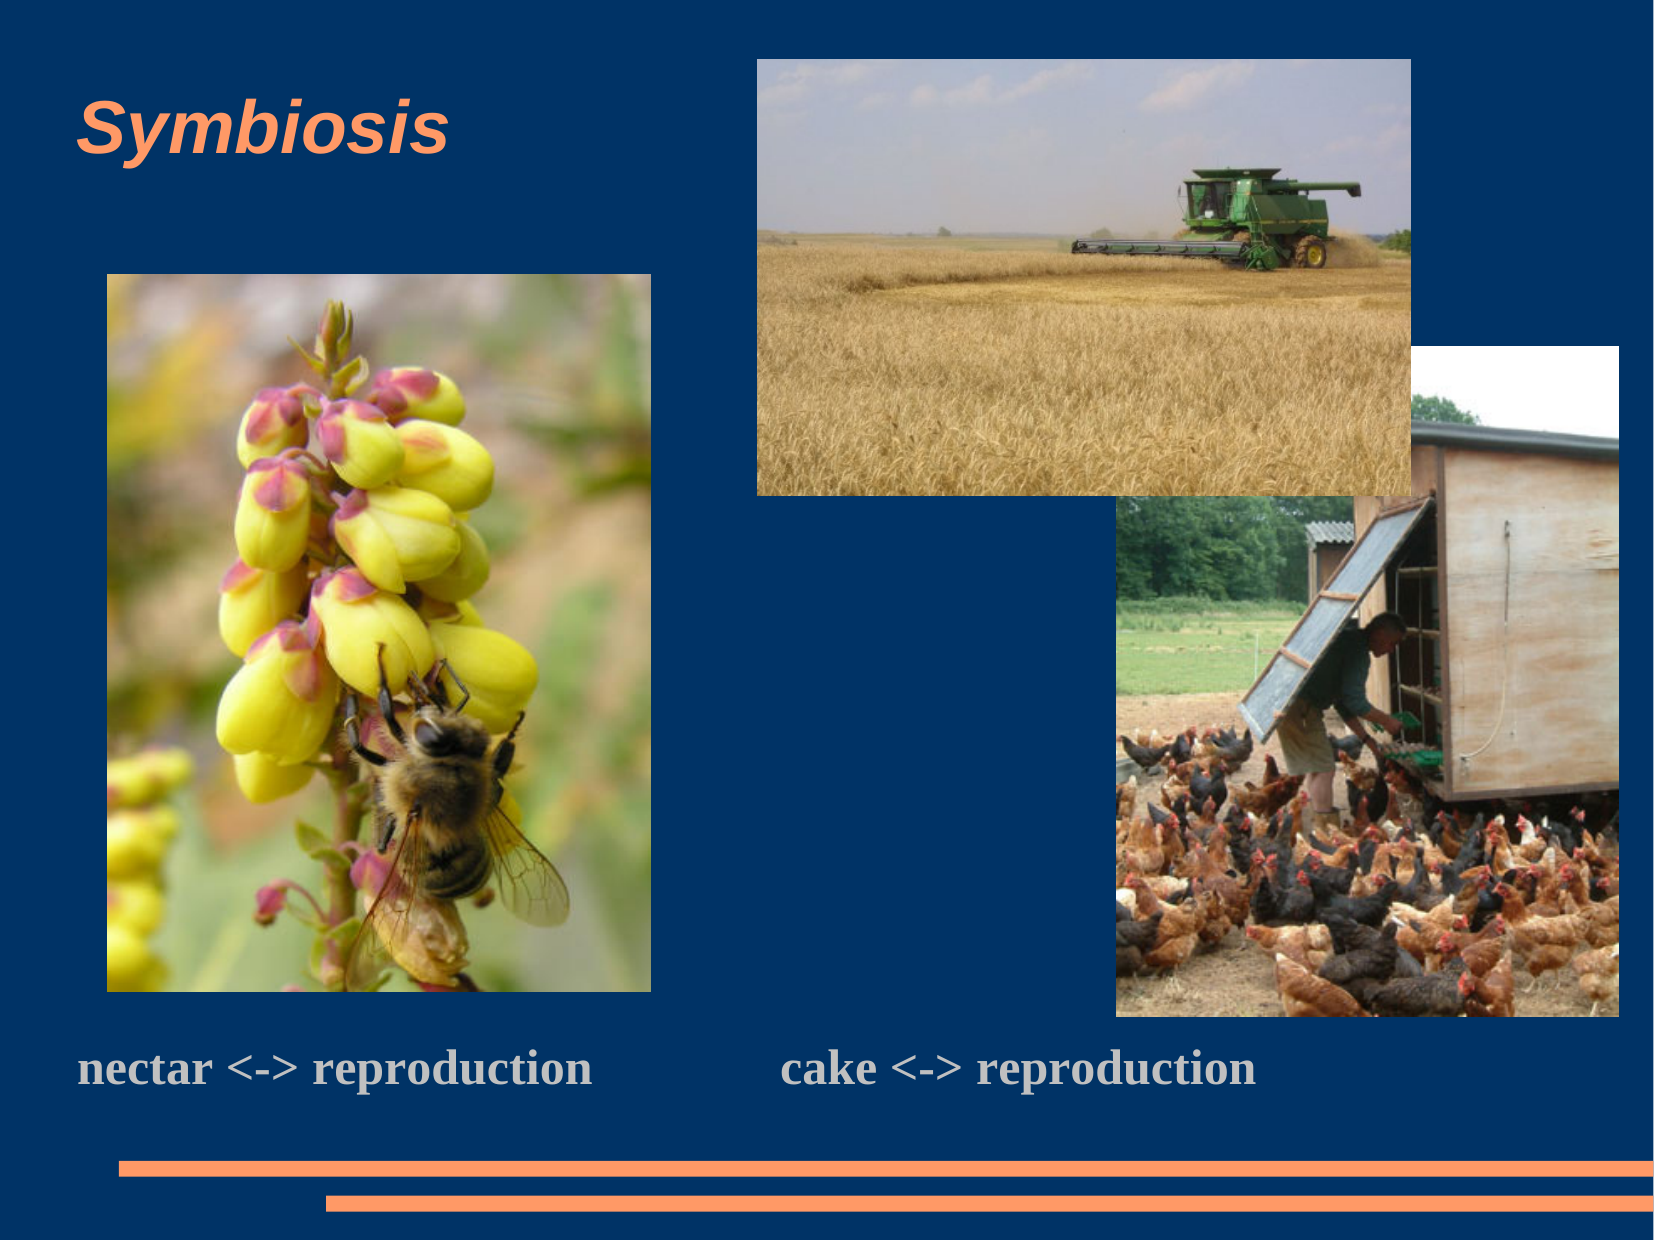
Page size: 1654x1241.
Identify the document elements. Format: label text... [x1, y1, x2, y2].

text_box nectar <-> reproduction cake <-> reproduction [64, 1039, 1614, 1121]
title Symbiosis [76, 57, 1489, 199]
picture [107, 274, 651, 992]
picture [757, 59, 1619, 1017]
